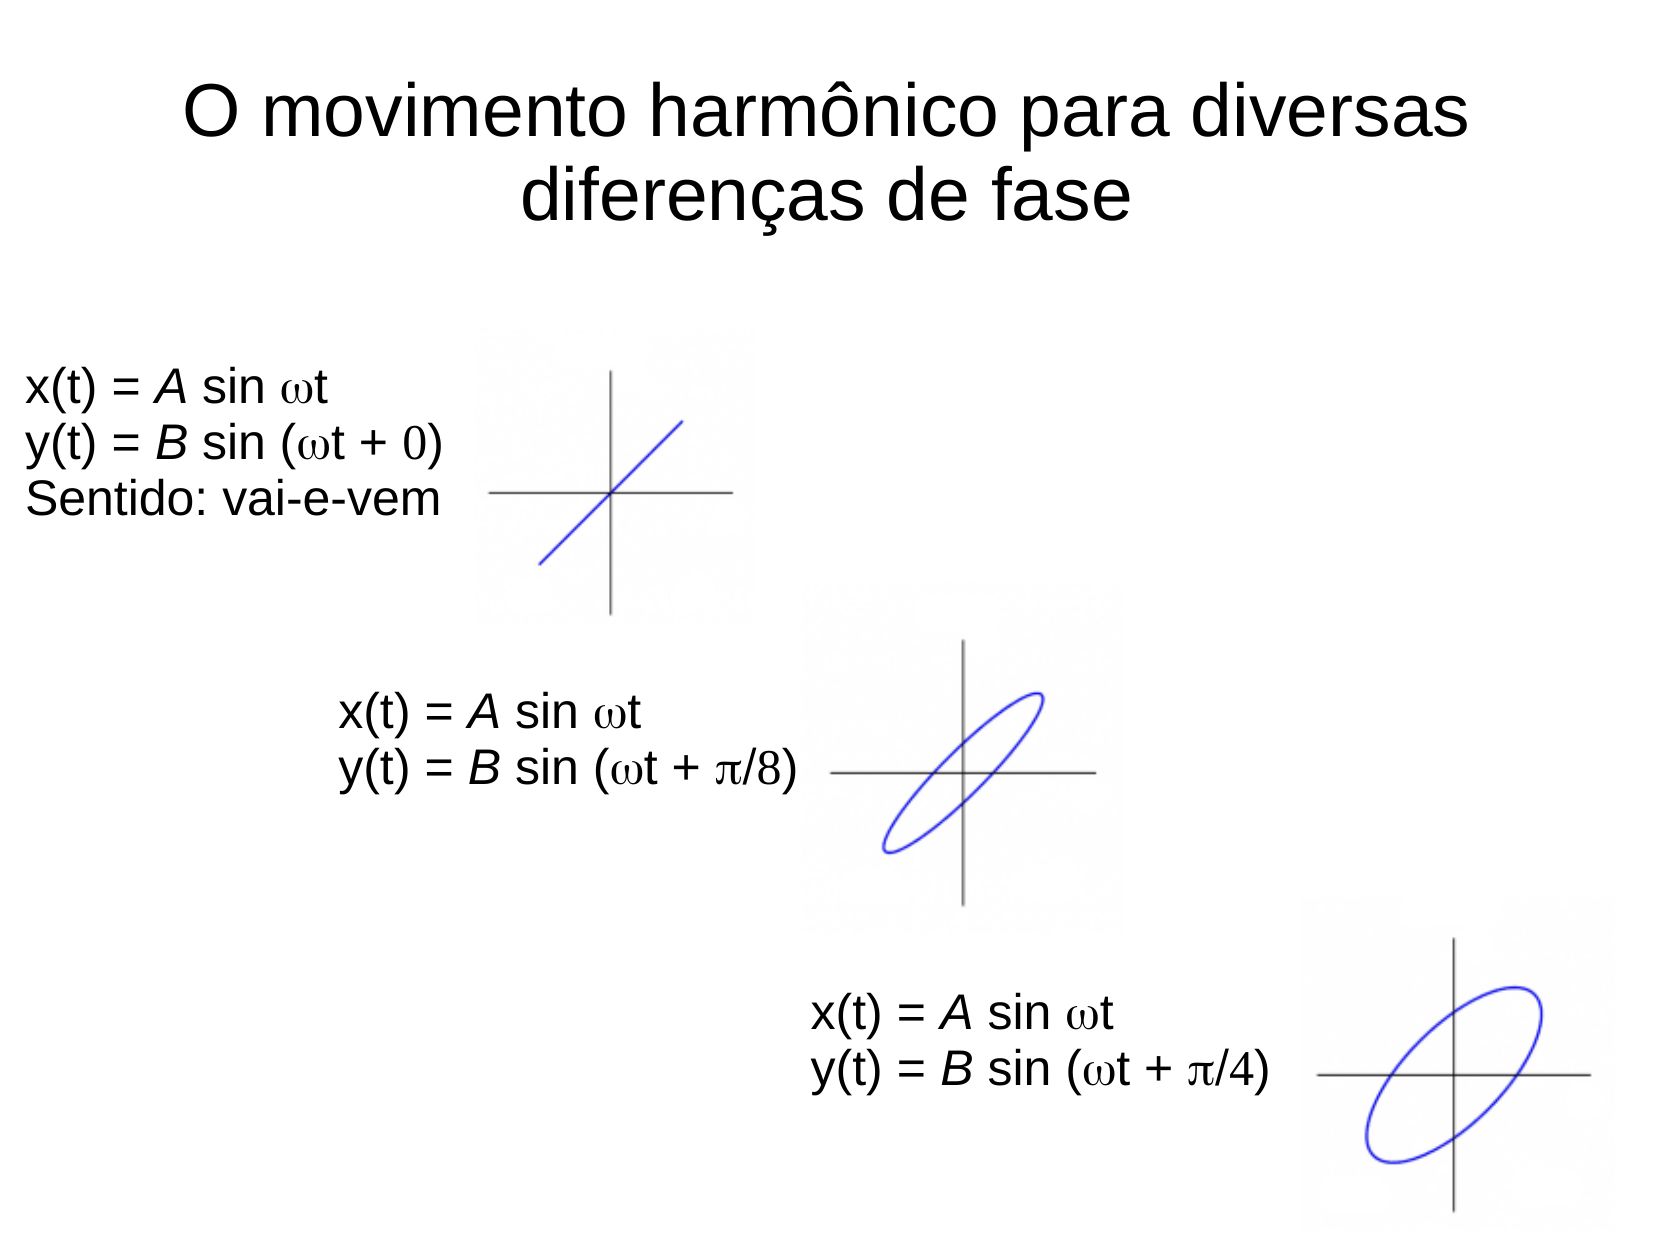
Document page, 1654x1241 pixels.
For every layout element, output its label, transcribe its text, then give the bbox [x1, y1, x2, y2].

title O movimento harmônico para diversas diferenças de fase [82, 49, 1571, 257]
picture [1299, 897, 1615, 1231]
picture [474, 327, 756, 625]
text_box x(t) = A sin wt y(t) = B sin (wt + p/8) [323, 676, 801, 892]
text_box x(t) = A sin wt y(t) = B sin (wt + 0) Sentido: vai-e-vem [10, 351, 474, 621]
text_box x(t) = A sin wt y(t) = B sin (wt + p/4) [795, 977, 1294, 1153]
picture [801, 581, 1125, 934]
